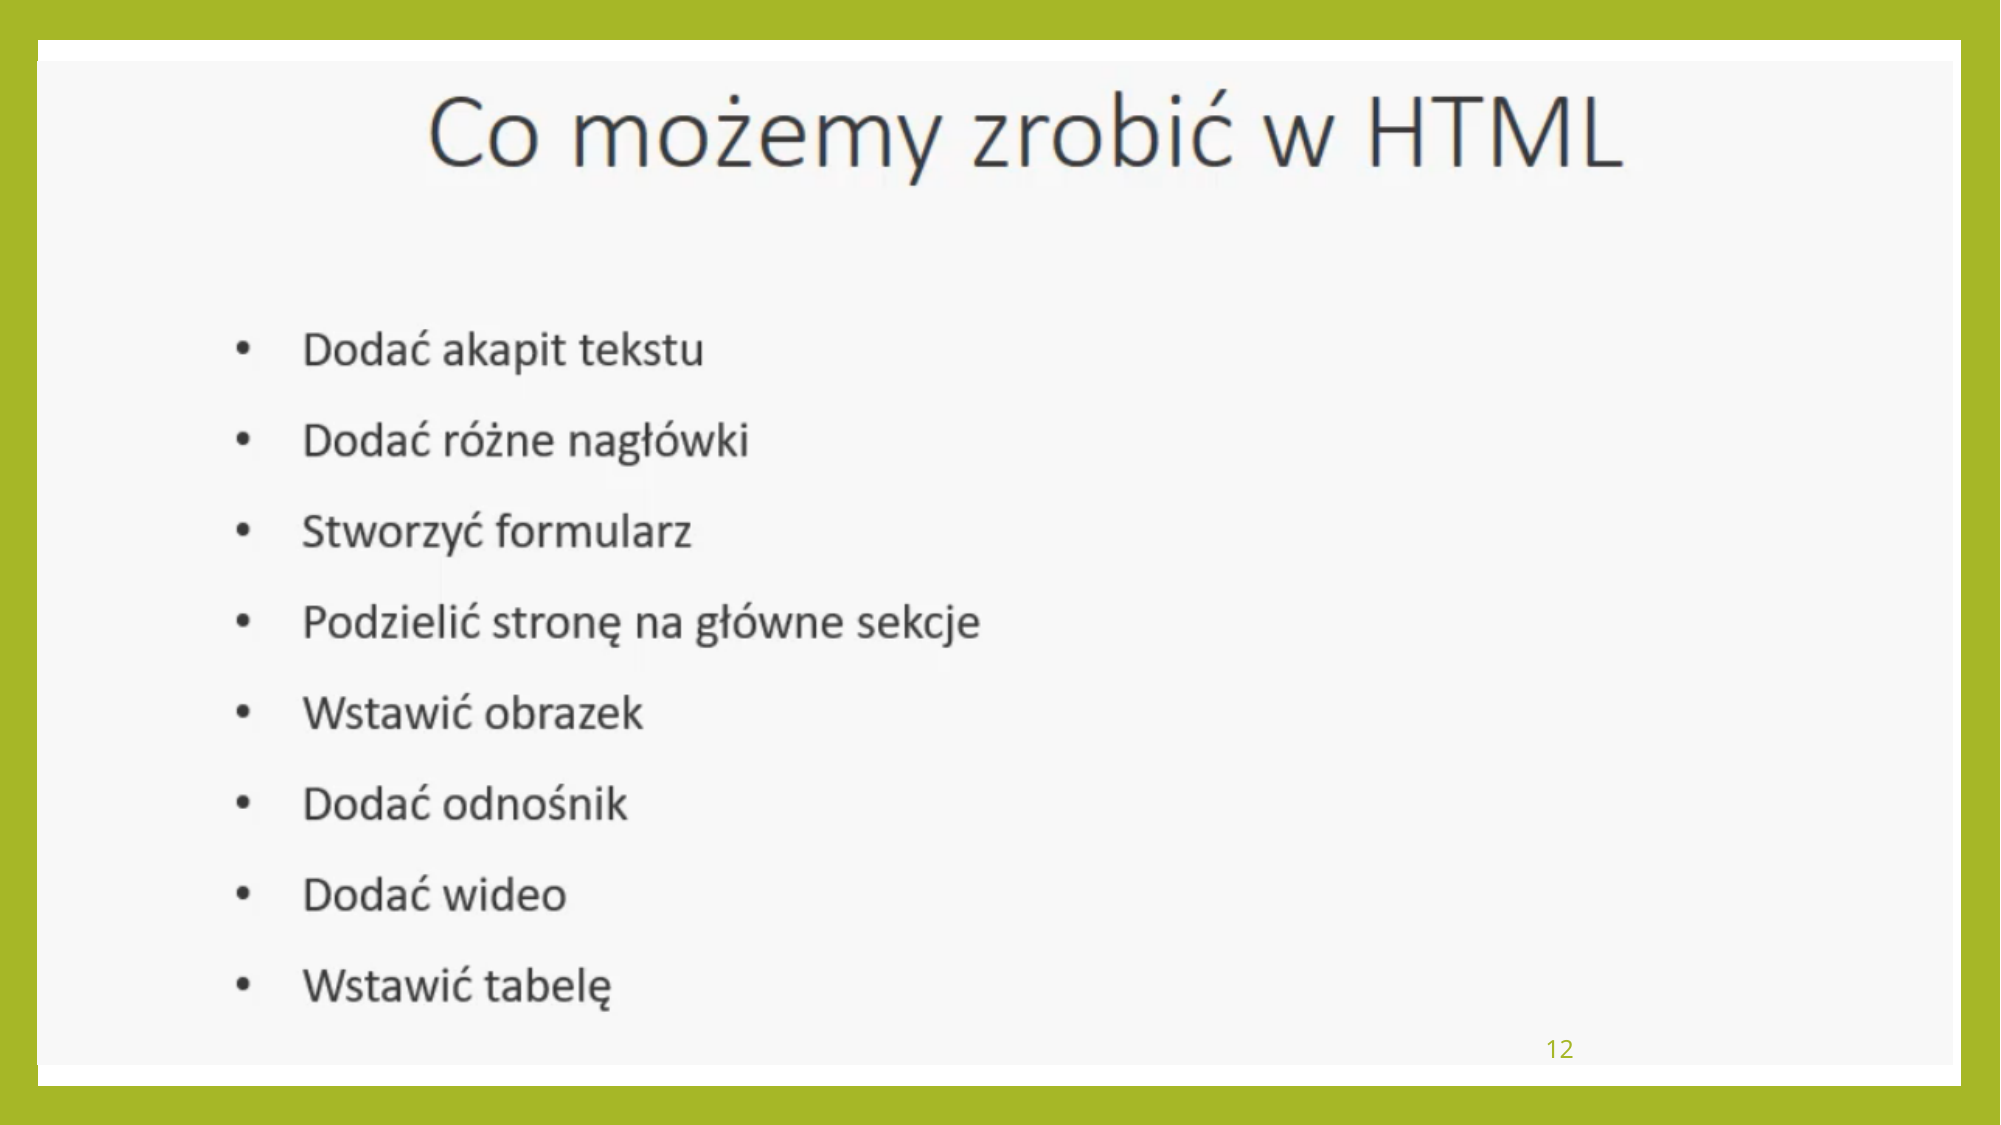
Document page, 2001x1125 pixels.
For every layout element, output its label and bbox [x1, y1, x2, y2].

picture [37, 61, 1953, 1065]
text_box [1530, 1020, 1811, 1081]
